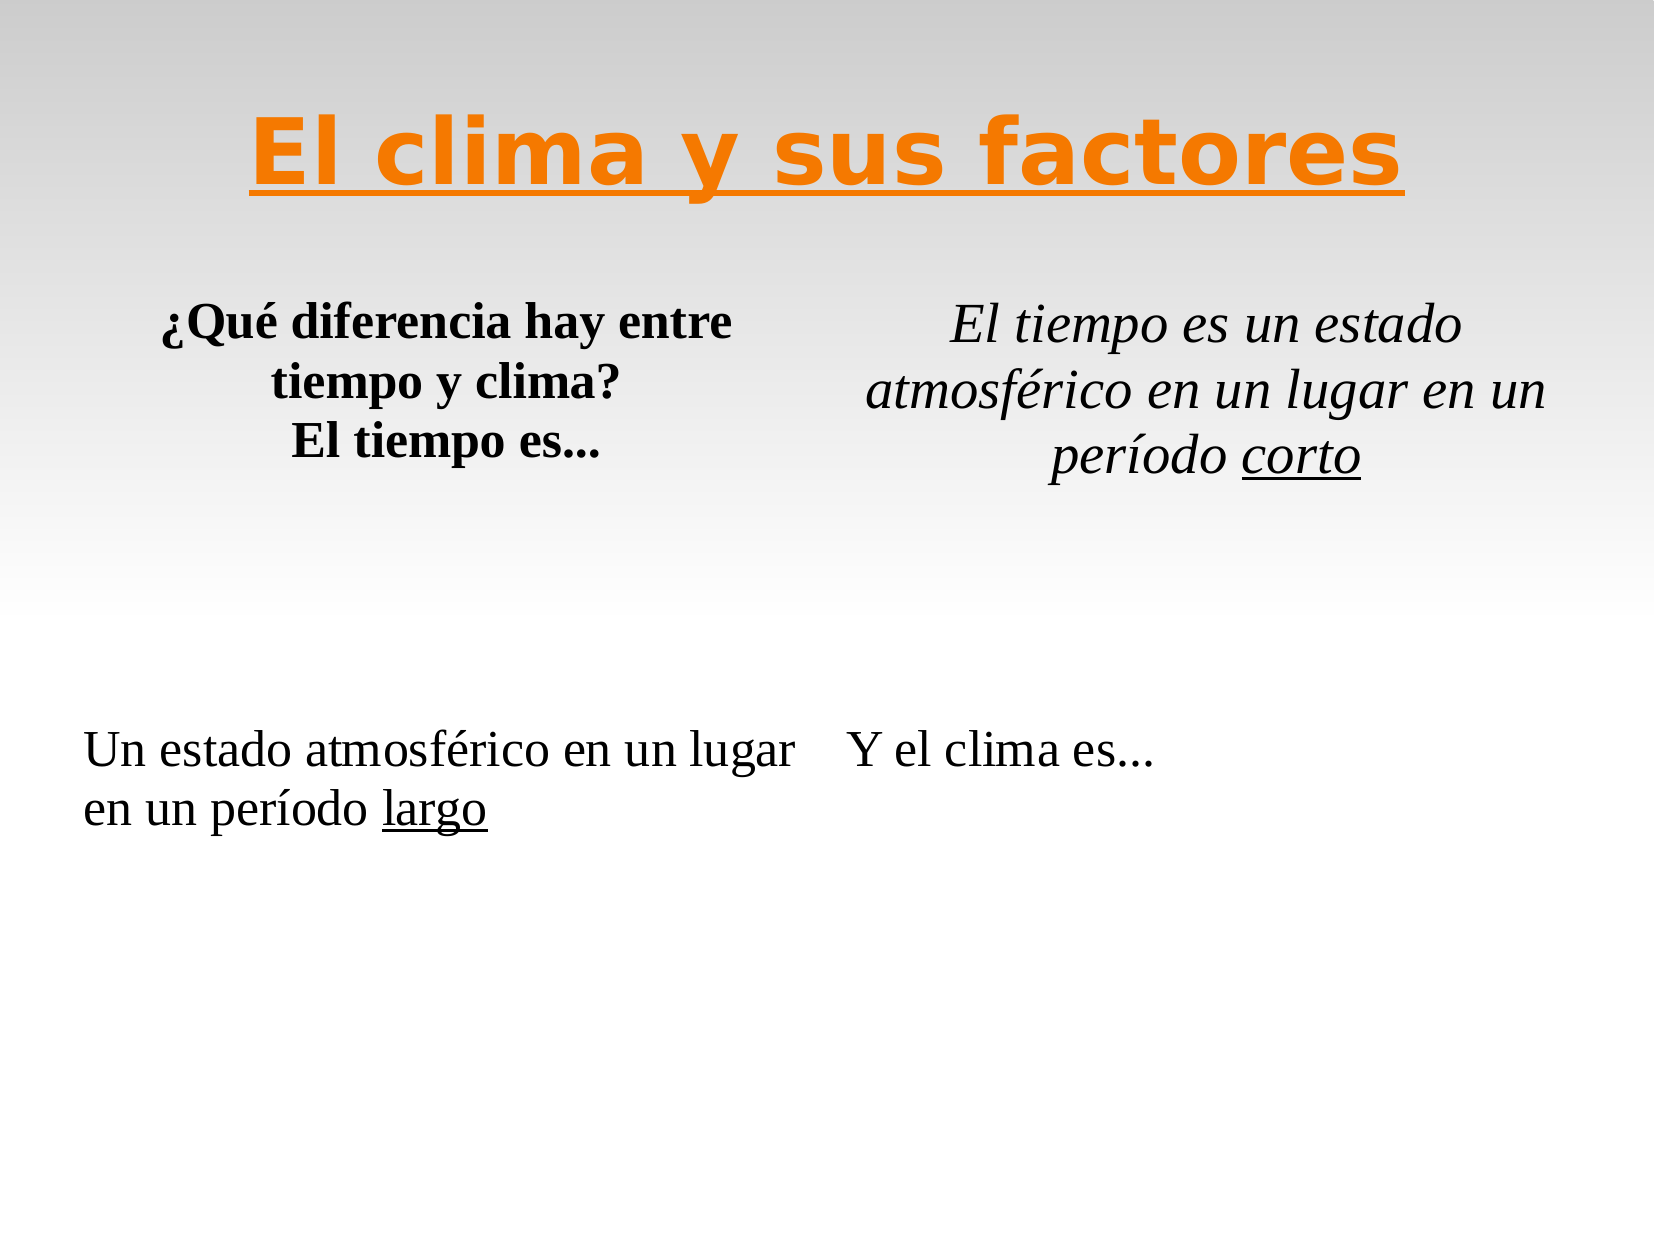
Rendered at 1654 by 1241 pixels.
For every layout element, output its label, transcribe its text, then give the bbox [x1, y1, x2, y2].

chart [82, 290, 809, 681]
chart [82, 717, 809, 1109]
chart [845, 717, 1572, 1109]
chart [845, 290, 1572, 681]
title El clima y sus factores [82, 49, 1571, 257]
